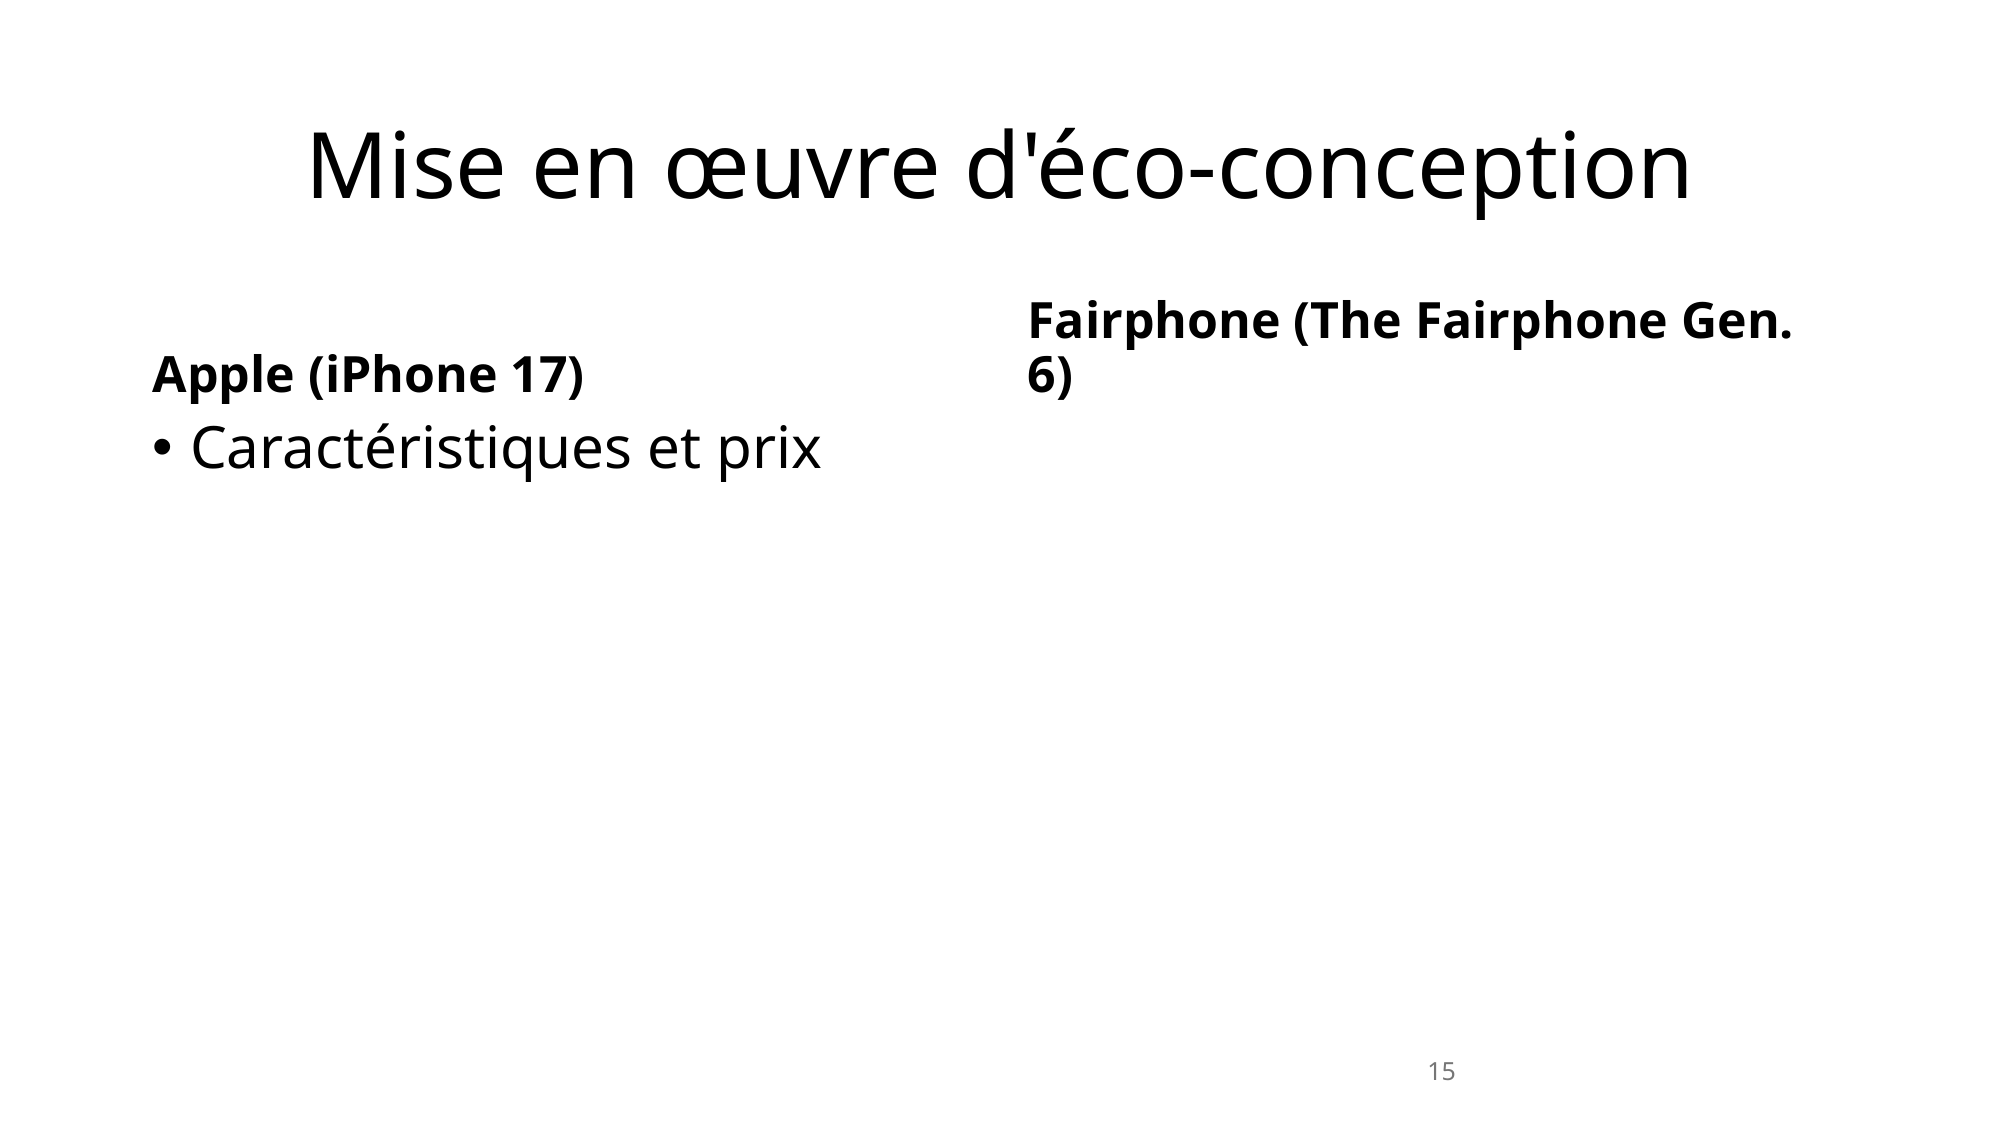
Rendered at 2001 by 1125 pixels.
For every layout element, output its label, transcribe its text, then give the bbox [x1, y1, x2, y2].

title Mise en œuvre d'éco-conception [137, 59, 1863, 278]
list Apple (iPhone 17) [137, 275, 984, 410]
slide_number 15 [1412, 1042, 1863, 1103]
list Caractéristiques et prix [137, 410, 984, 1016]
list Fairphone (The Fairphone Gen. 6) [1012, 275, 1863, 411]
